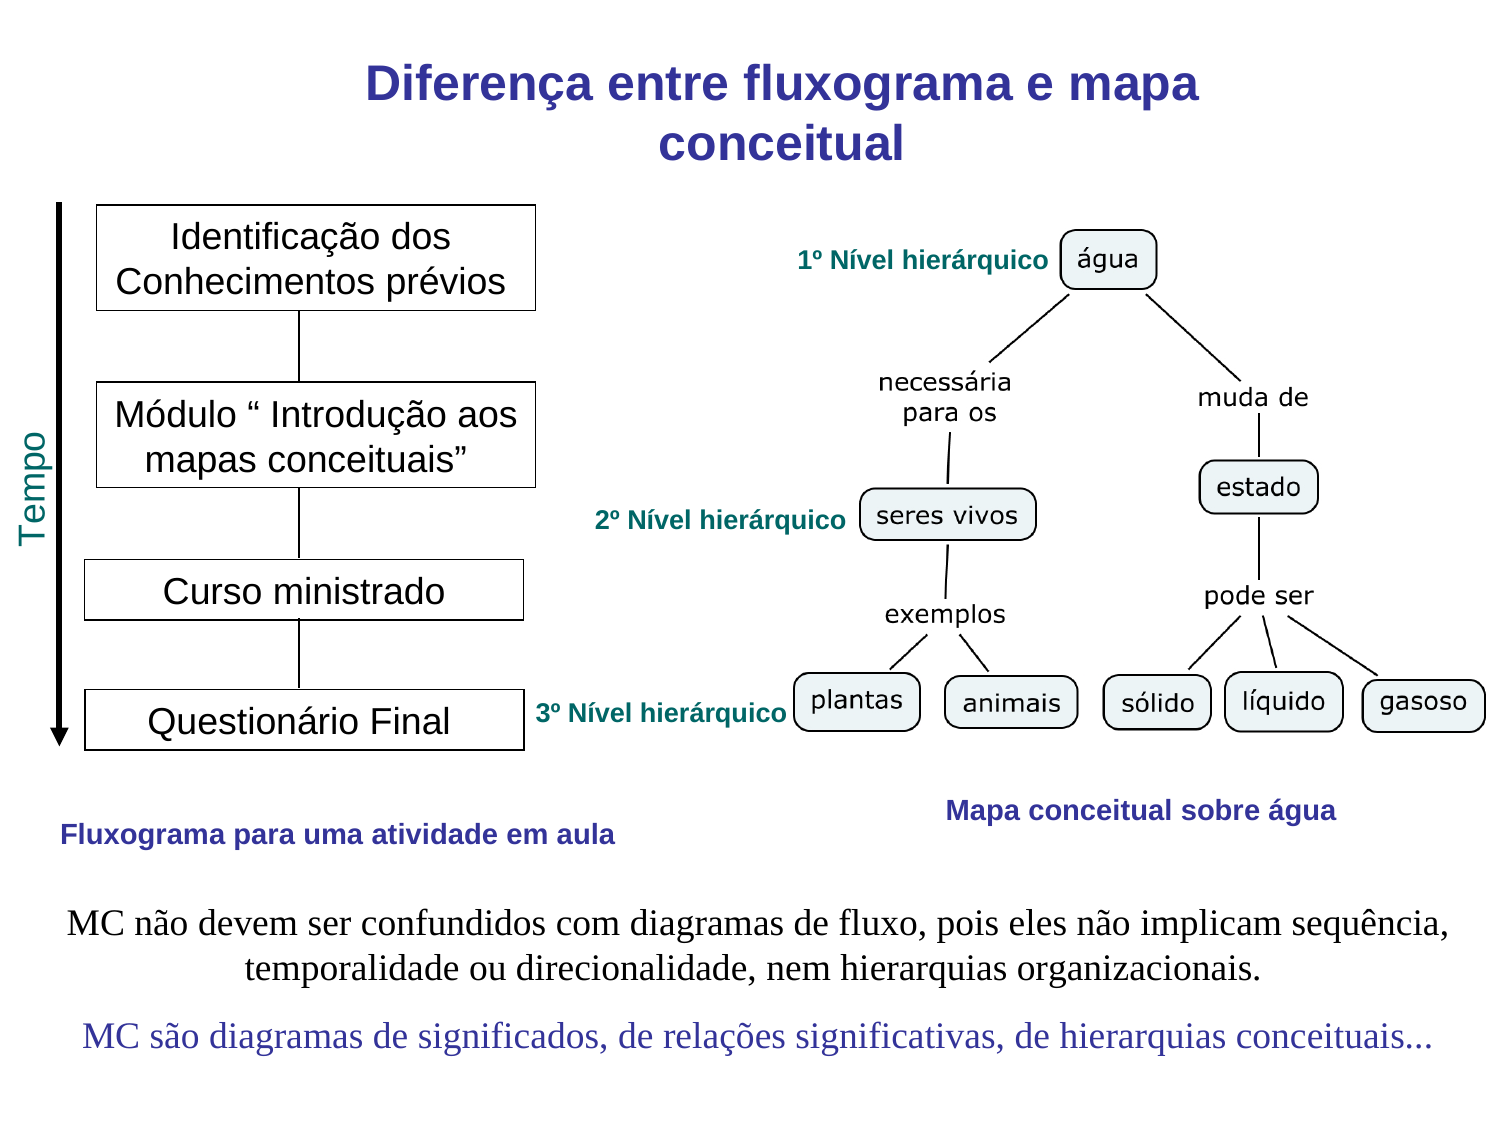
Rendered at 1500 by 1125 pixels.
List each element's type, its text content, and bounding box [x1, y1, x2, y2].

text_box Módulo “ Introdução aos mapas conceituais” [96, 381, 536, 488]
text_box Diferença entre fluxograma e mapa conceitual [253, 42, 1312, 179]
picture [791, 228, 1489, 737]
text_box Questionário Final [84, 689, 524, 750]
text_box 1º Nível hierárquico [782, 234, 1064, 283]
text_box Mapa conceitual sobre água [922, 783, 1352, 834]
text_box 3º Nível hierárquico [520, 687, 802, 736]
text_box Fluxograma para uma atividade em aula [36, 807, 631, 858]
text_box MC não devem ser confundidos com diagramas de fluxo, pois eles não implicam sequência, temporalidade ou direcionalidade, nem hierarquias organizacionais. MC são diagramas de significados, de relações significativas, de hierarquias conceituais... [41, 890, 1477, 1064]
text_box Tempo [0, 416, 60, 563]
text_box Identificação dos Conhecimentos prévios [96, 204, 536, 311]
text_box 2º Nível hierárquico [580, 494, 862, 543]
text_box Curso ministrado [84, 559, 524, 620]
